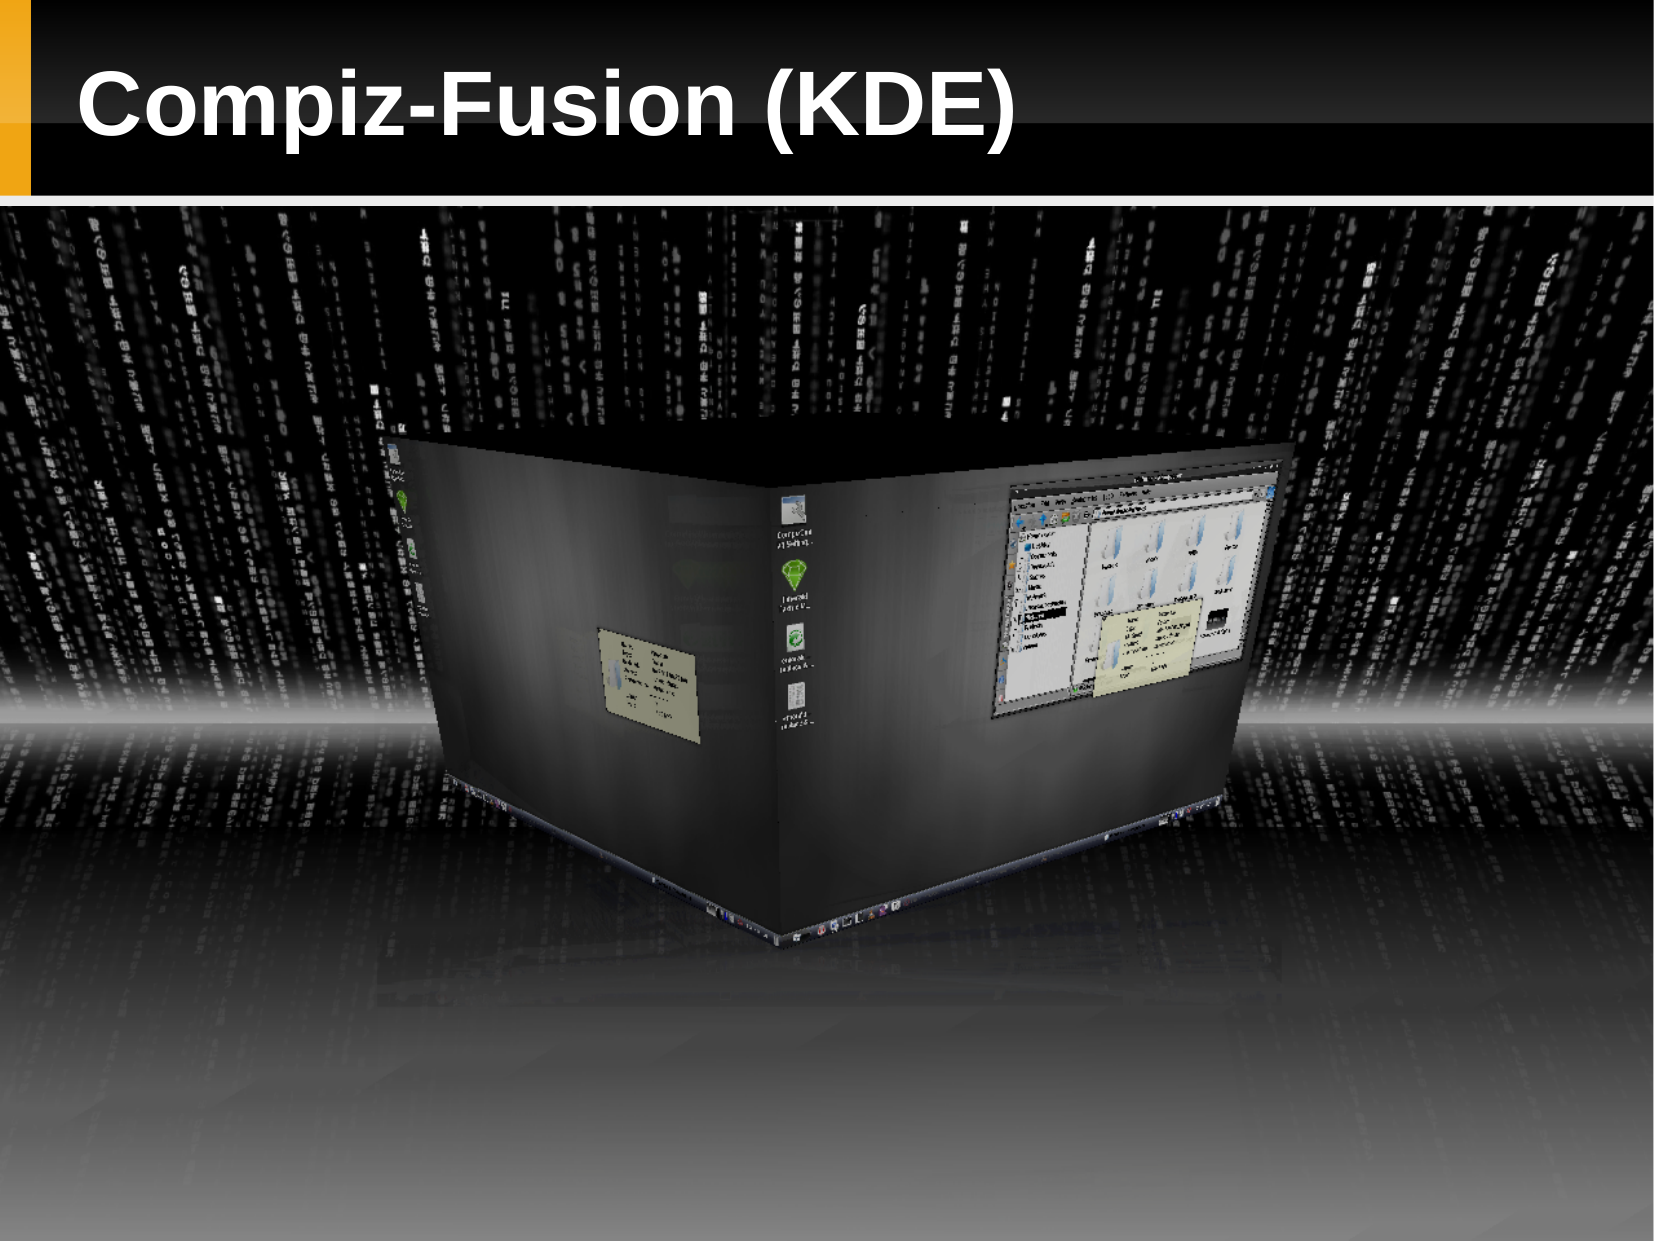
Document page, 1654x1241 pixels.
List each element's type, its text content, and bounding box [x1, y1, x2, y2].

picture [0, 0, 1654, 1241]
title Compiz-Fusion (KDE) [76, 7, 1565, 200]
